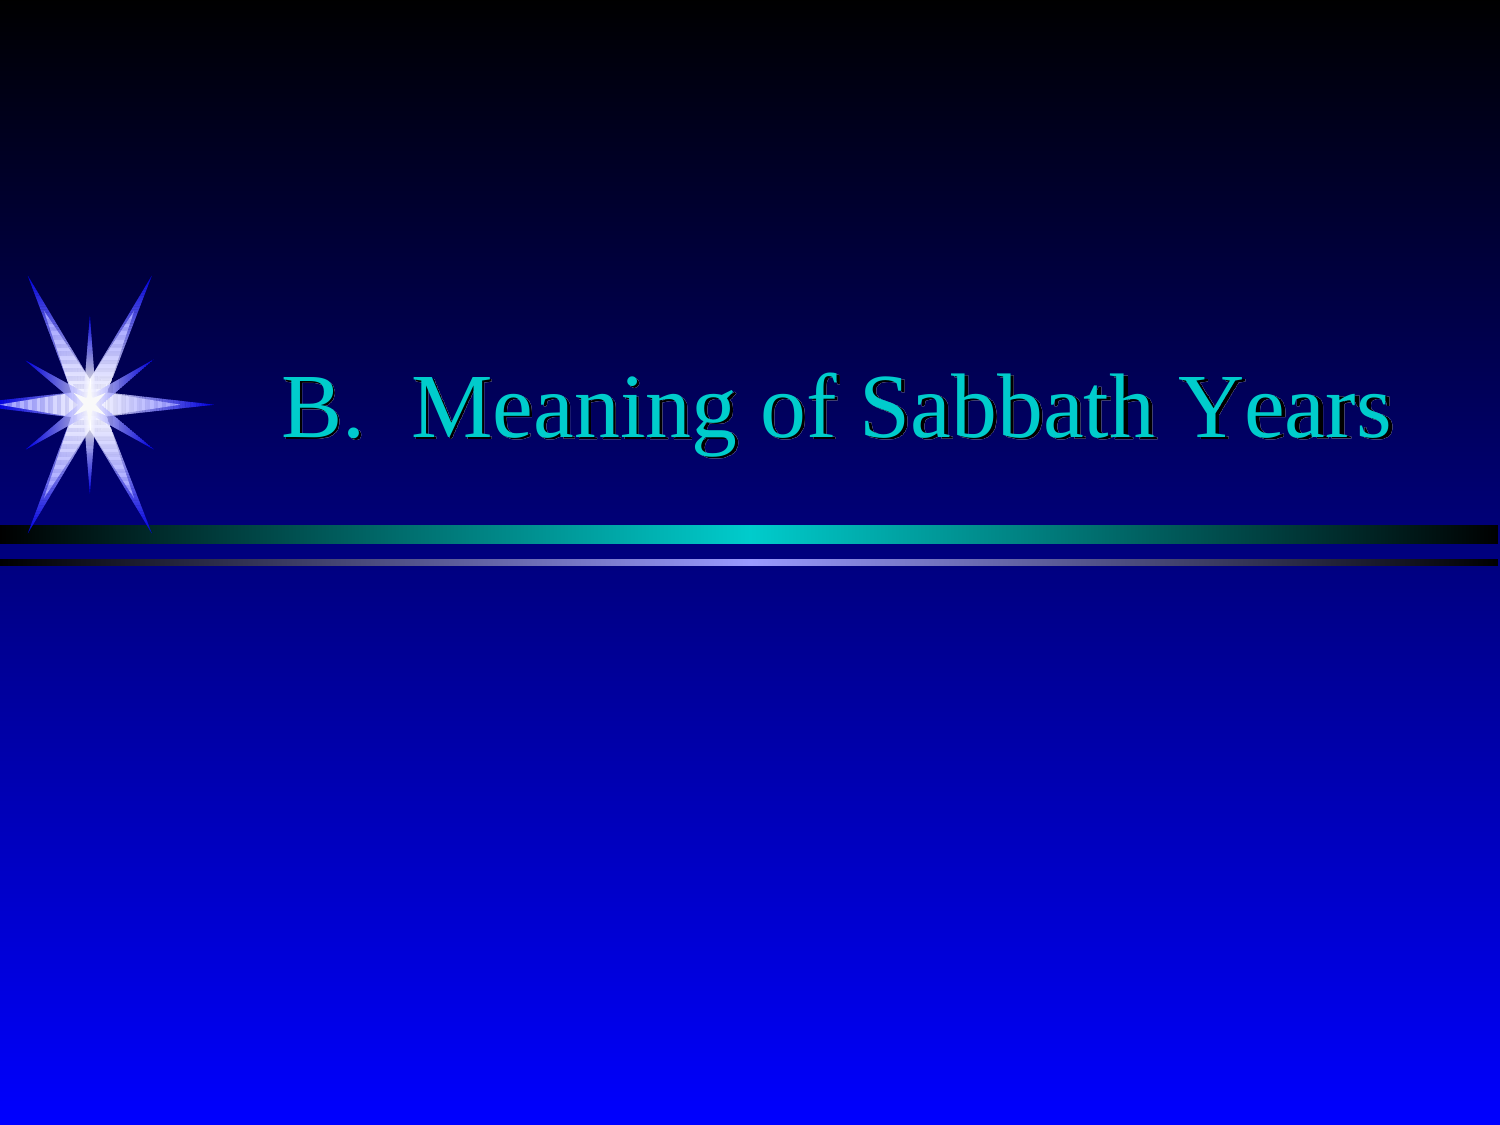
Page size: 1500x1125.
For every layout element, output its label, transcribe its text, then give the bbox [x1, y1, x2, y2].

text_box 3 [135, 297, 144, 303]
text_box 3 [187, 401, 193, 408]
title B. Meaning of Sabbath Years [200, 312, 1476, 501]
text_box 3 [35, 506, 45, 512]
text_box 3 [135, 506, 144, 512]
text_box 3 [35, 297, 45, 303]
